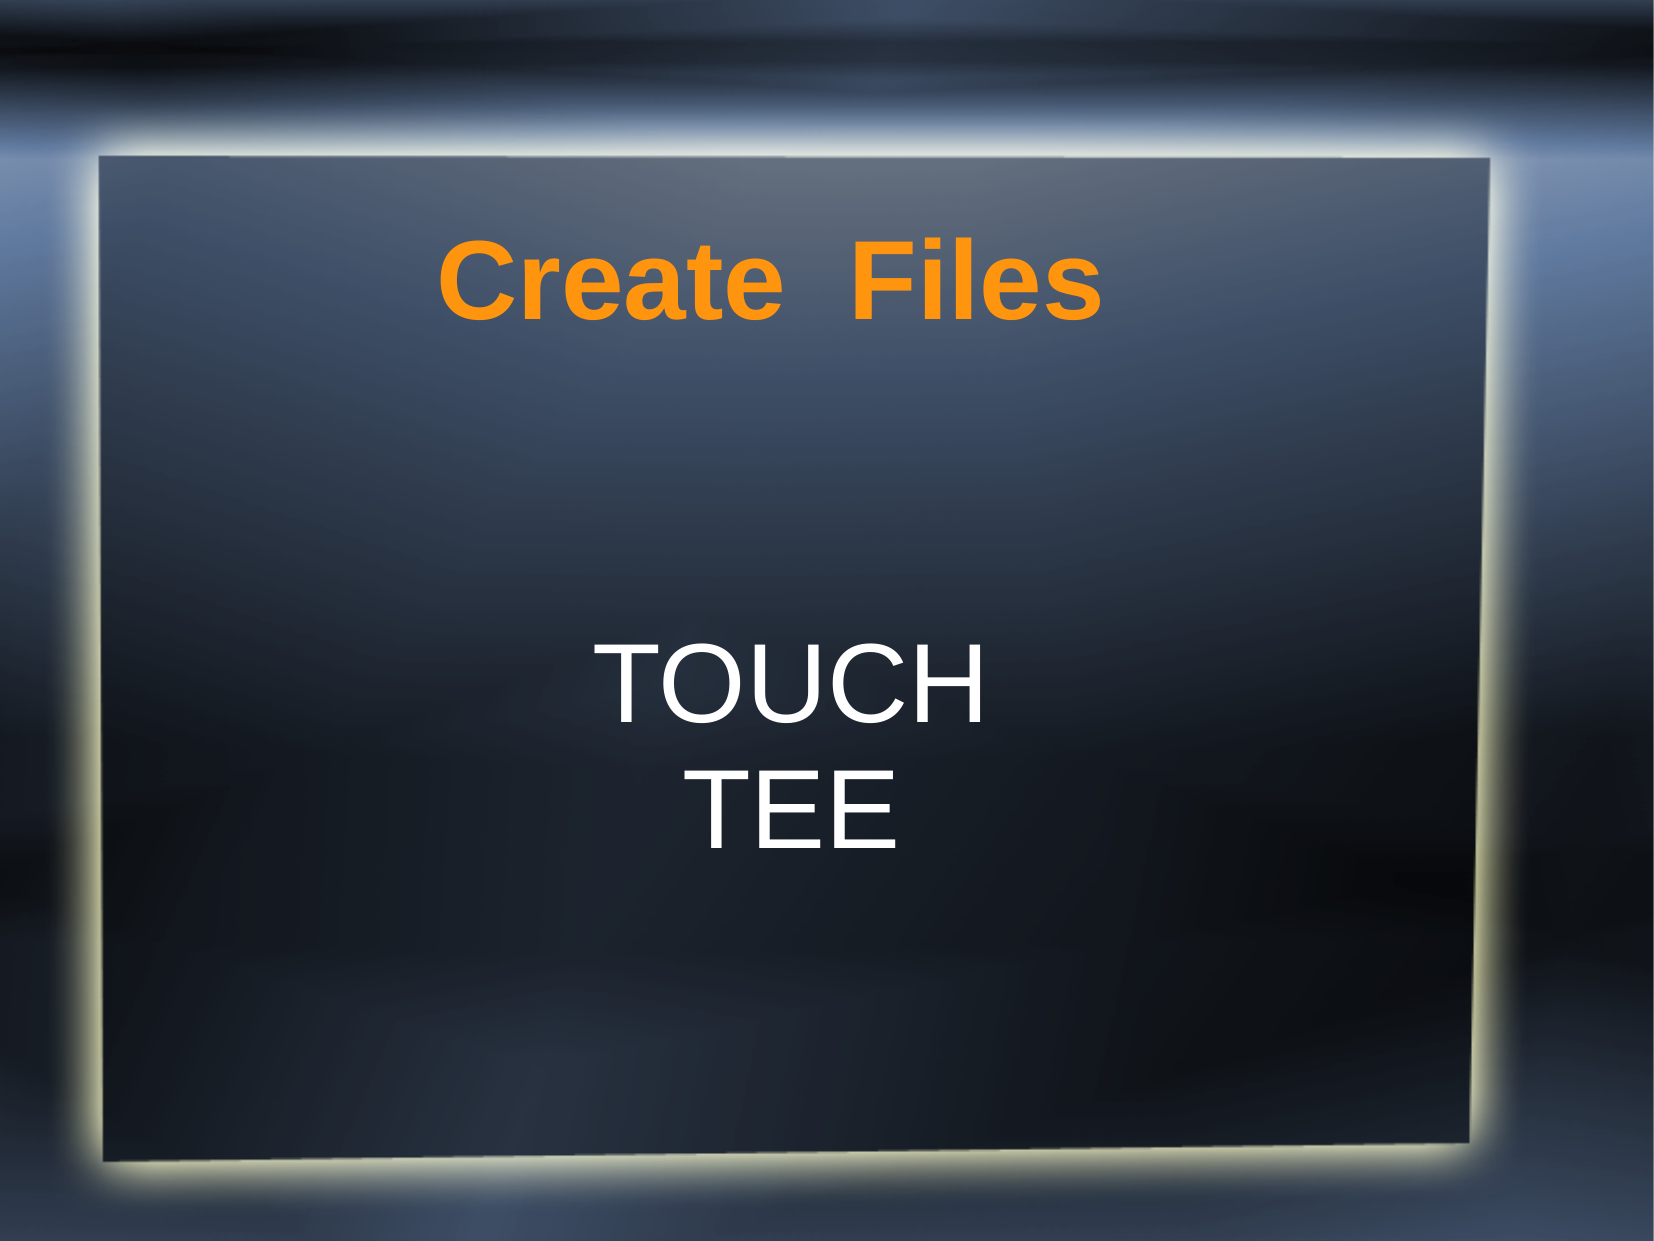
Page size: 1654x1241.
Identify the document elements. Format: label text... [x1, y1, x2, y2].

subtitle TOUCH TEE [135, 479, 1447, 1107]
picture [0, 0, 1654, 1241]
title Create Files [124, 184, 1418, 377]
